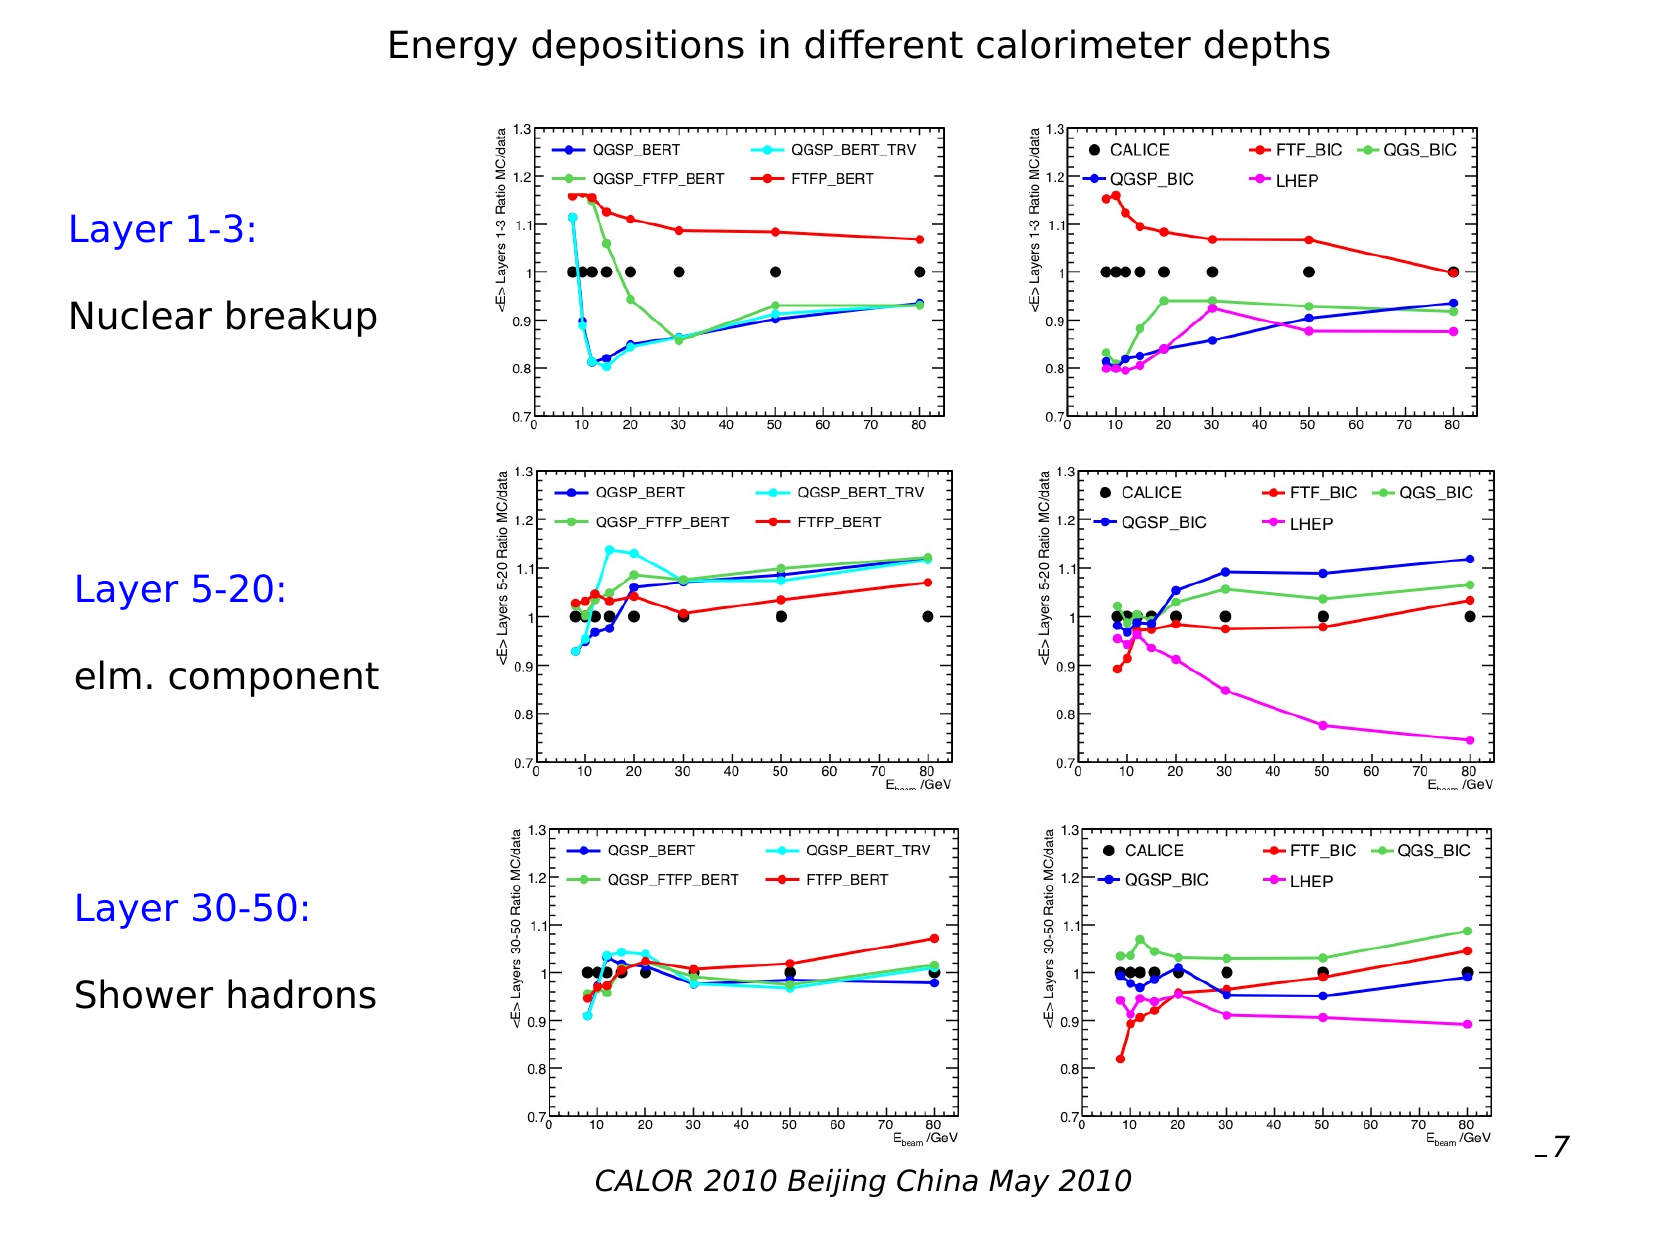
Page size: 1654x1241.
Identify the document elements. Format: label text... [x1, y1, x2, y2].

text_box Layer 30-50: Shower hadrons [59, 879, 393, 1025]
text_box Energy depositions in different calorimeter depths [372, 16, 1349, 76]
picture [472, 89, 1557, 1155]
text_box Layer 1-3: Nuclear breakup [53, 200, 394, 346]
text_box Layer 5-20: elm. component [59, 560, 395, 706]
